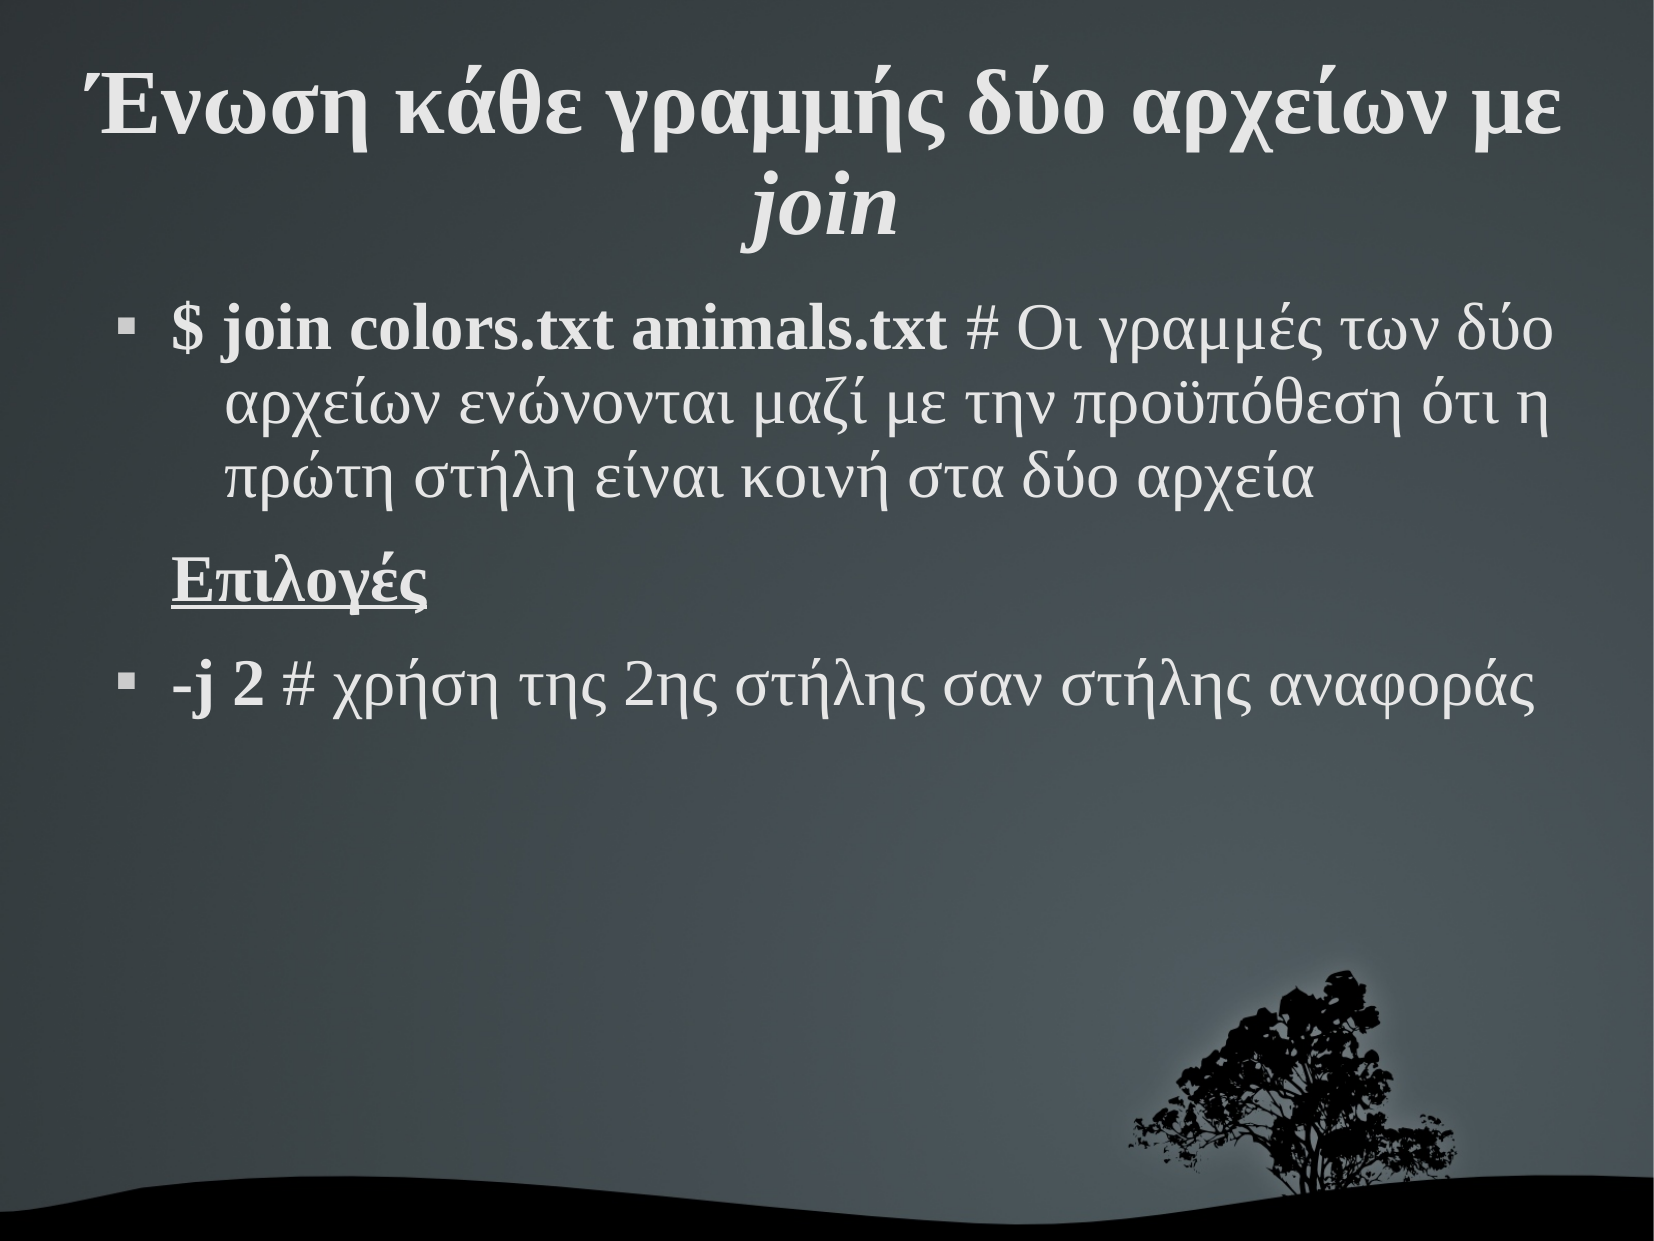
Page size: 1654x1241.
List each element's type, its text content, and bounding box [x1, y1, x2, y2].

list $ join colors.txt animals.txt # Οι γραμμές των δύο αρχείων ενώνονται μαζί με την προϋπόθεση ότι η πρώτη στήλη είναι κοινή στα δύο αρχεία Επιλογές -j 2 # χρήση της 2ης στήλης σαν στήλης αναφοράς [82, 290, 1571, 1109]
picture [0, 0, 1654, 1241]
title Ένωση κάθε γραμμής δύο αρχείων με join [82, 33, 1571, 273]
